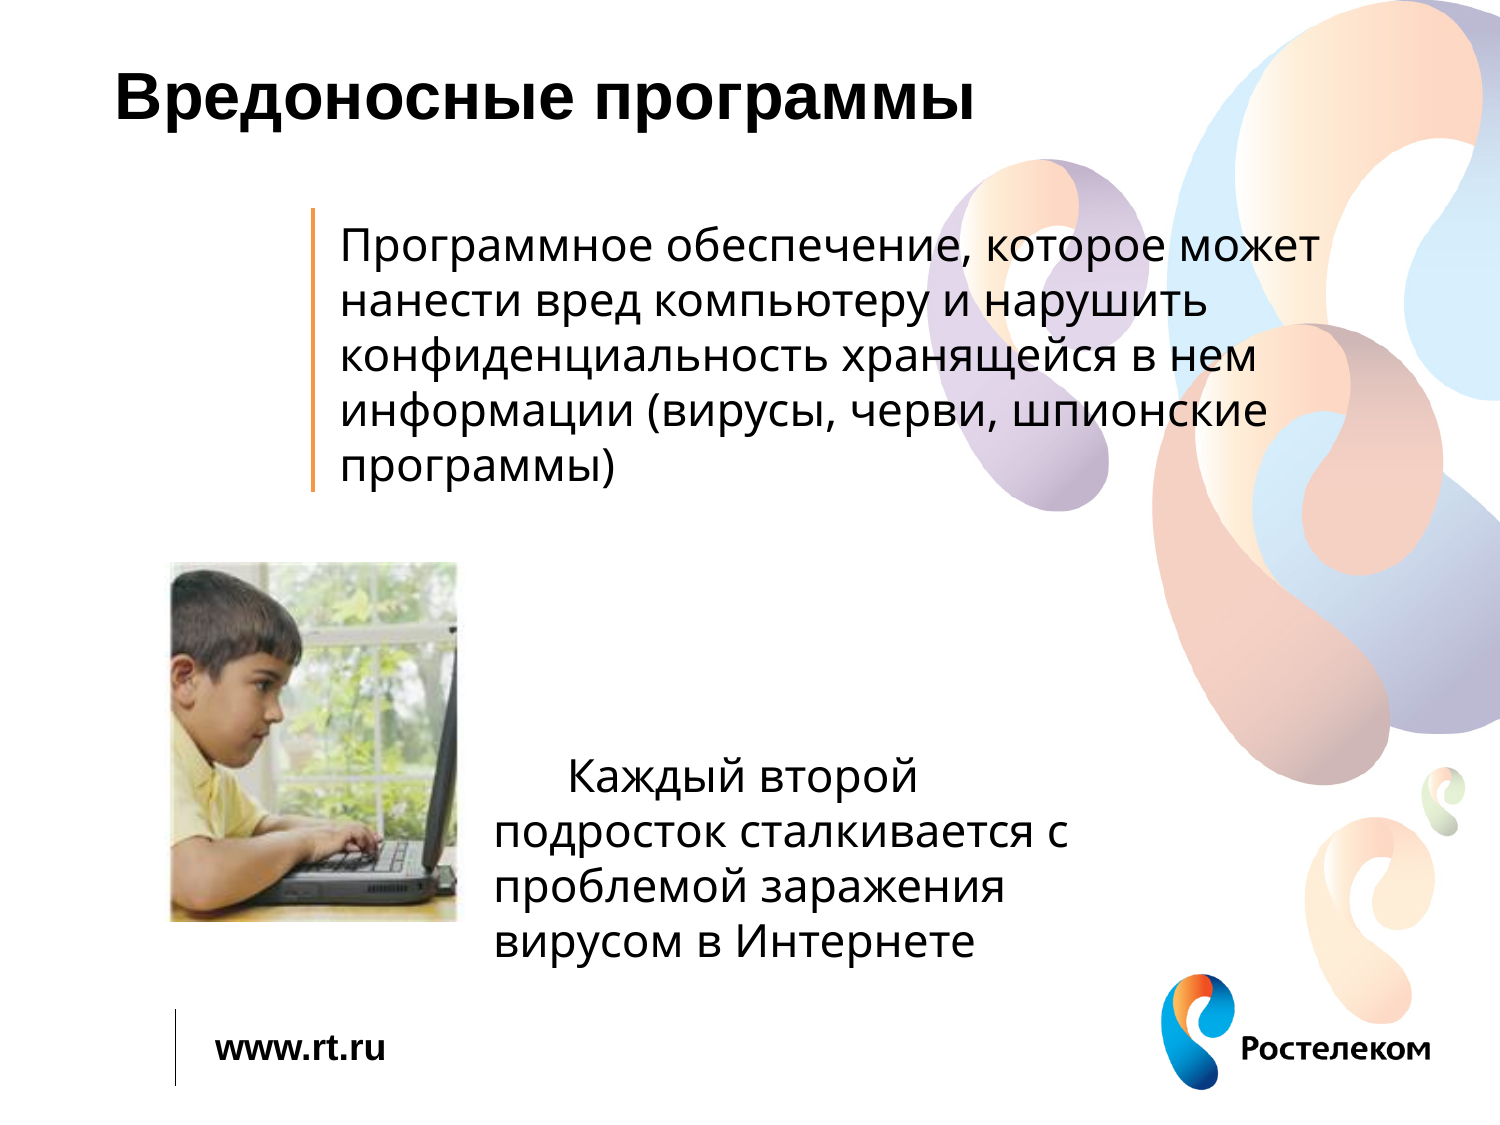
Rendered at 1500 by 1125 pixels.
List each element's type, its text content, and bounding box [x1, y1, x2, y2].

title Вредоносные программы [100, 45, 1425, 185]
picture [135, 562, 495, 922]
picture [926, 0, 1500, 1125]
text_box Программное обеспечение, которое может нанести вред компьютеру и нарушить конфиденциальность хранящейся в нем информации (вирусы, черви, шпионские программы) [324, 208, 1388, 498]
list Каждый второй подросток сталкивается с проблемой заражения вирусом в Интернете [478, 739, 1164, 941]
